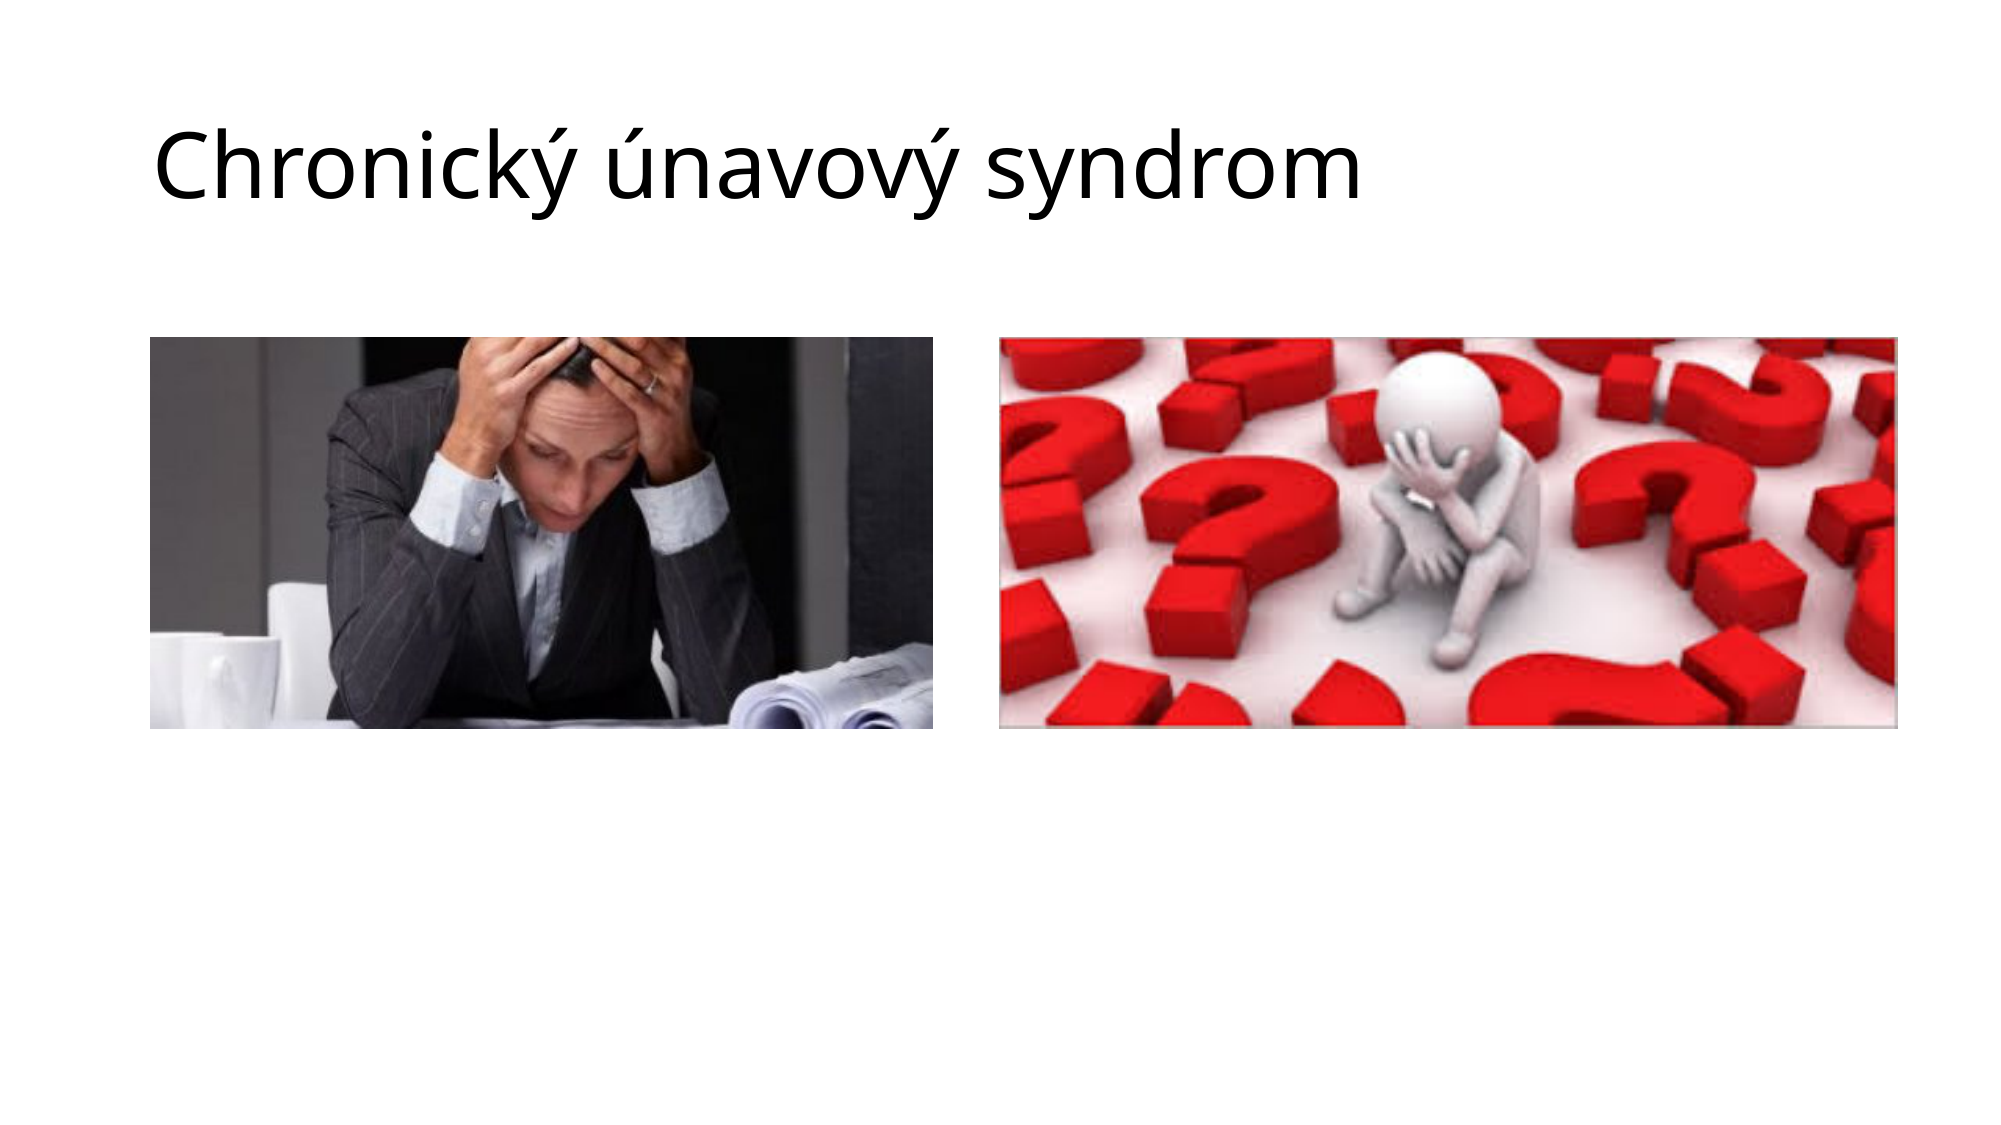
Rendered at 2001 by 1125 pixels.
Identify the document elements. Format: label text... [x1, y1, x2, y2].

picture [150, 338, 933, 729]
picture [999, 338, 1898, 729]
title Chronický únavový syndrom [137, 59, 1863, 278]
